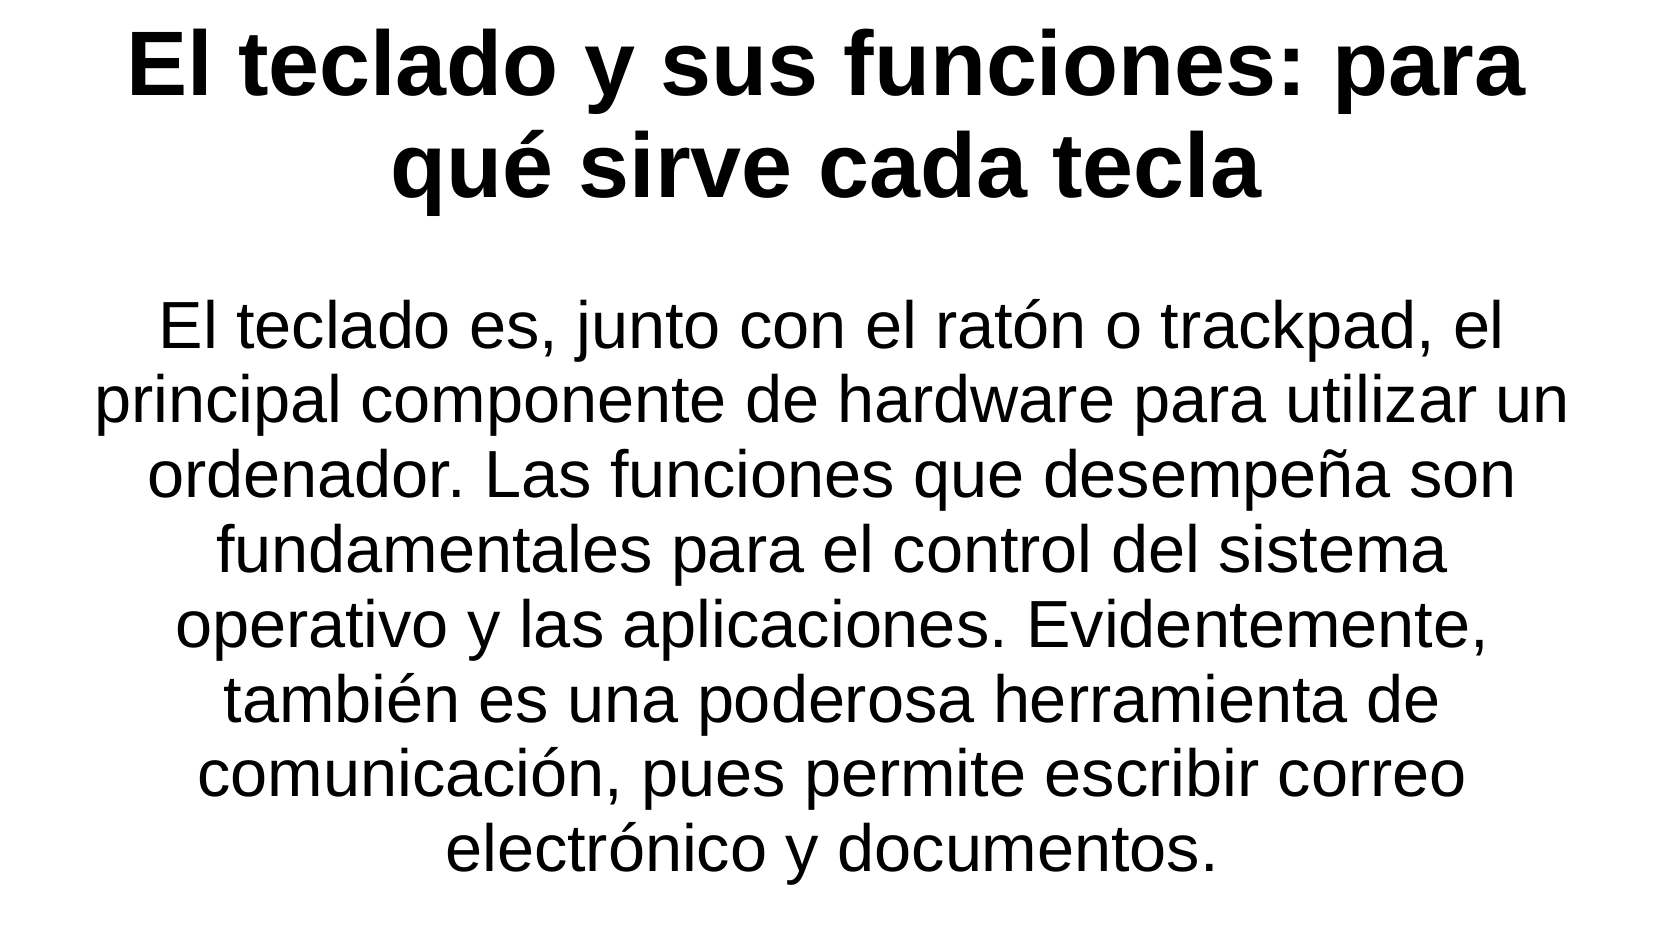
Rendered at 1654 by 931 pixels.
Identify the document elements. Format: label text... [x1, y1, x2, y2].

subtitle El teclado es, junto con el ratón o trackpad, el principal componente de hardware para utilizar un ordenador. Las funciones que desempeña son fundamentales para el control del sistema operativo y las aplicaciones. Evidentemente, también es una poderosa herramienta de comunicación, pues permite escribir correo electrónico y documentos. [88, 287, 1577, 886]
title El teclado y sus funciones: para qué sirve cada tecla [82, 12, 1571, 218]
